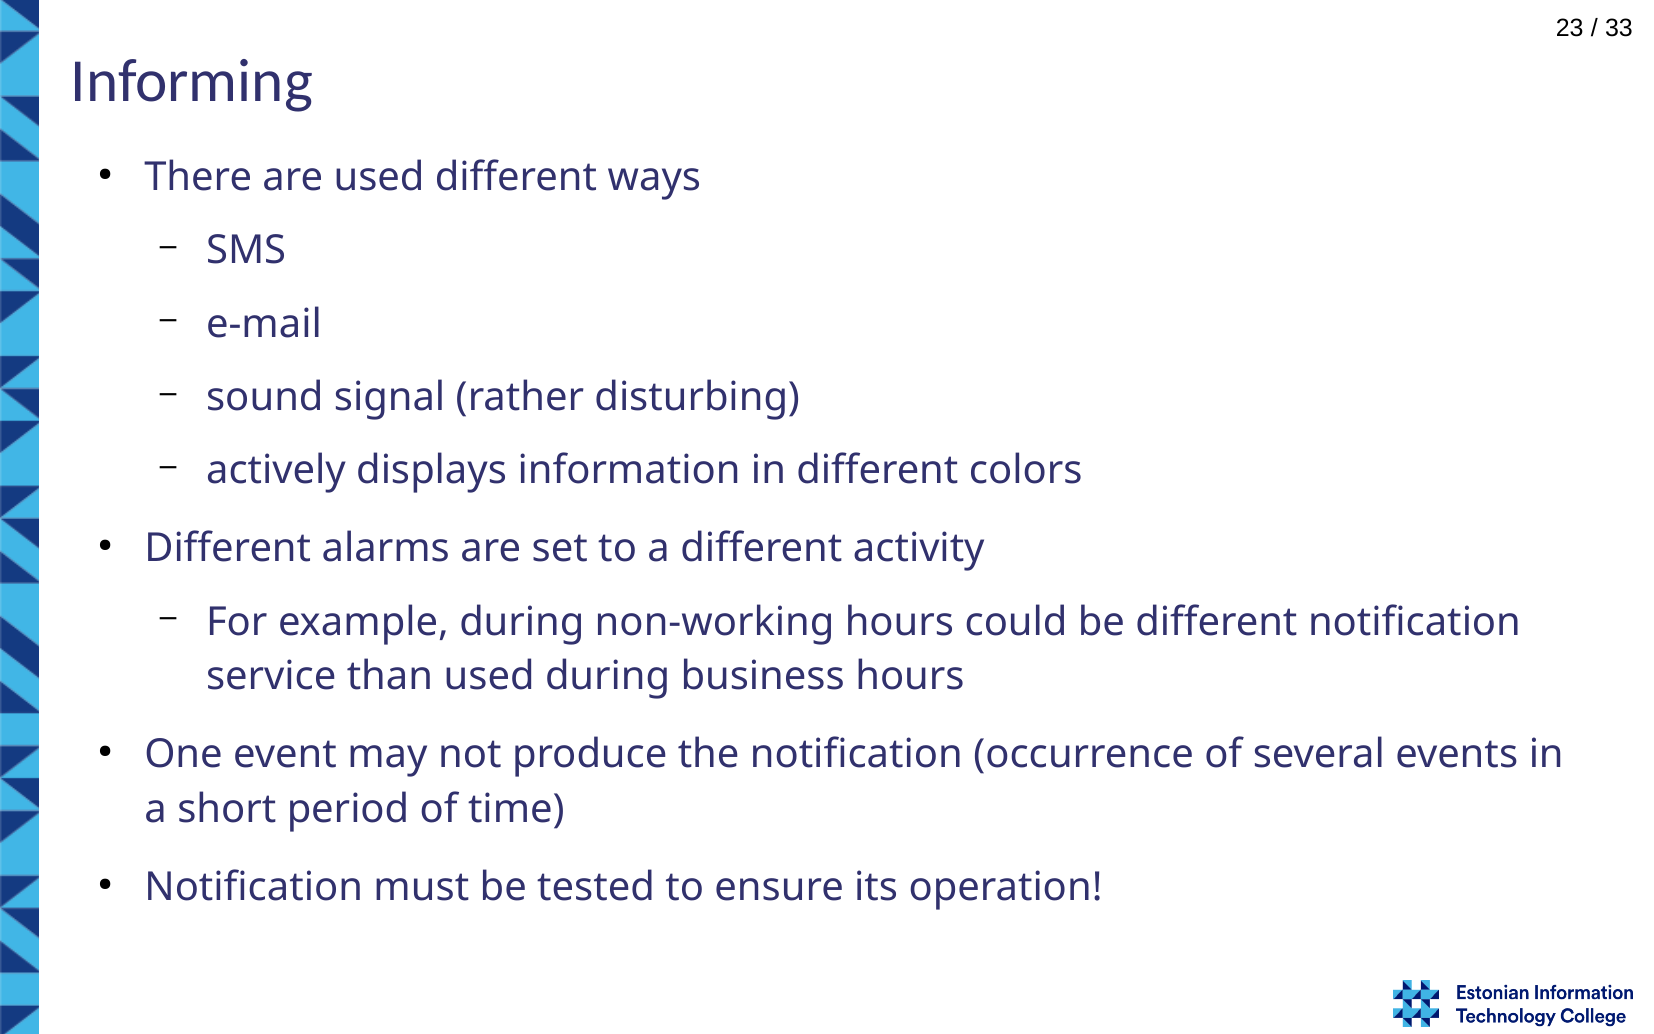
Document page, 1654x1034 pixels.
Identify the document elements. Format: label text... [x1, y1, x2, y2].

picture [1393, 980, 1633, 1027]
list There are used different ways SMS e-mail sound signal (rather disturbing) actively displays information in different colors Different alarms are set to a different activity For example, during non-working hours could be different notification service than used during business hours One event may not produce the notification (occurrence of several events in a short period of time) Notification must be tested to ensure its operation! [82, 147, 1595, 915]
title Informing [70, 41, 1630, 130]
